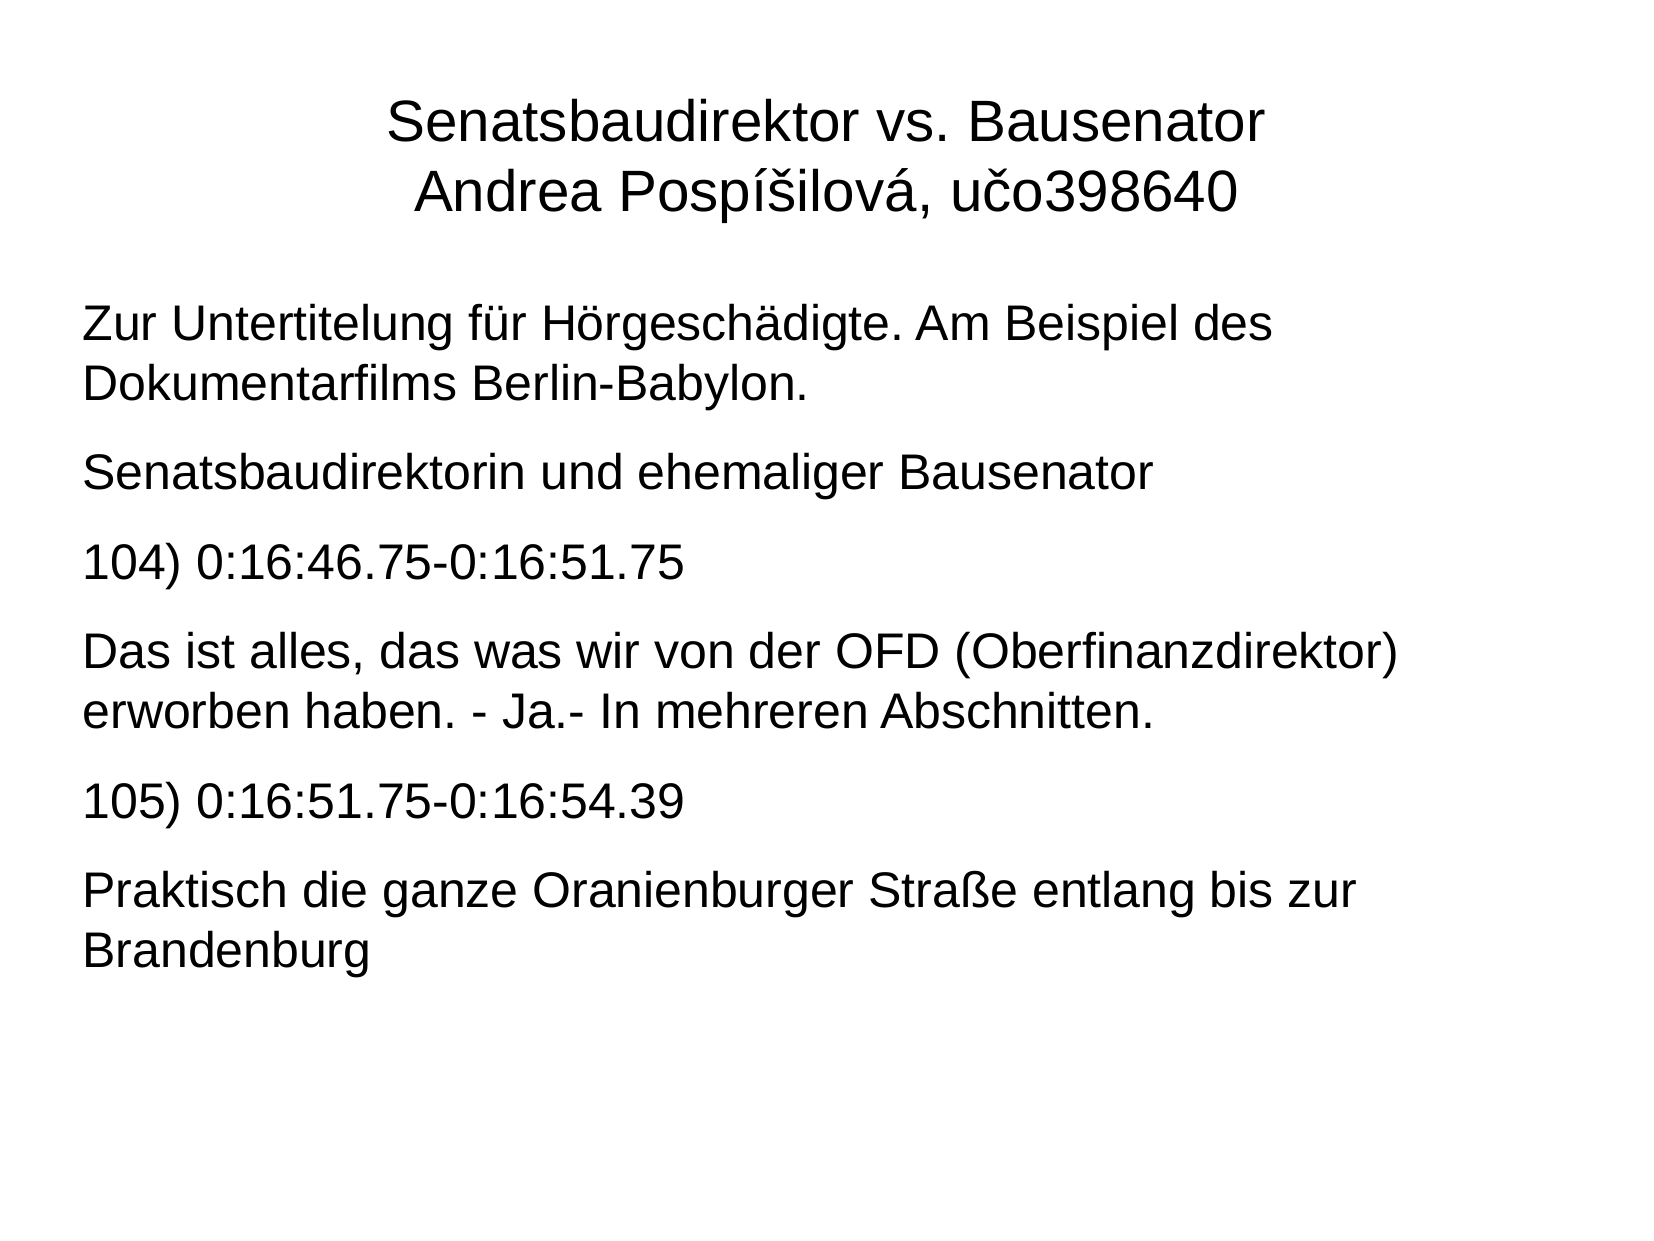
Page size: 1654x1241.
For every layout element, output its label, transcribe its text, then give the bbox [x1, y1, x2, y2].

list Zur Untertitelung für Hörgeschädigte. Am Beispiel des Dokumentarfilms Berlin-Babylon. Senatsbaudirektorin und ehemaliger Bausenator 104) 0:16:46.75-0:16:51.75 Das ist alles, das was wir von der OFD (Oberfinanzdirektor) erworben haben. - Ja.- In mehreren Abschnitten. 105) 0:16:51.75-0:16:54.39 Praktisch die ganze Oranienburger Straße entlang bis zur Brandenburg [82, 290, 1571, 1010]
title Senatsbaudirektor vs. Bausenator Andrea Pospíšilová, učo 398640 [82, 49, 1571, 257]
